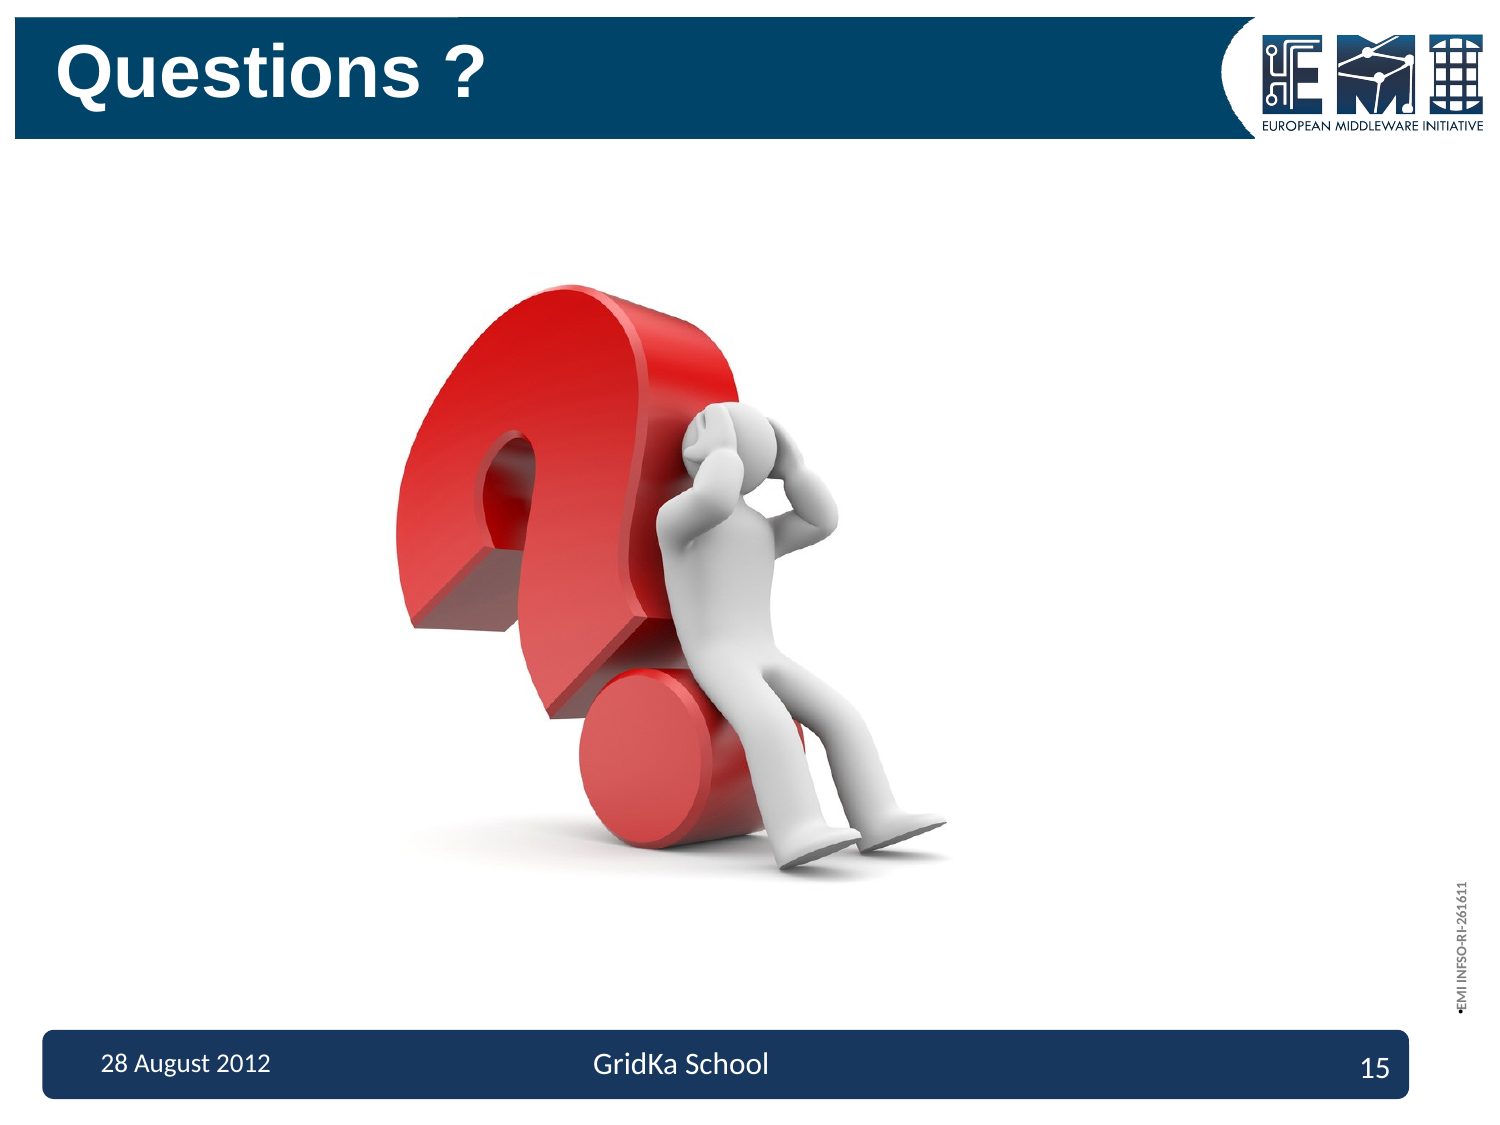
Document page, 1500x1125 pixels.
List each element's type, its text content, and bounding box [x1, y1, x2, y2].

picture [14, 17, 25, 139]
picture [1262, 34, 1483, 131]
picture [28, 17, 1255, 139]
picture [278, 167, 1057, 973]
text_box Questions ? [40, 14, 1226, 121]
